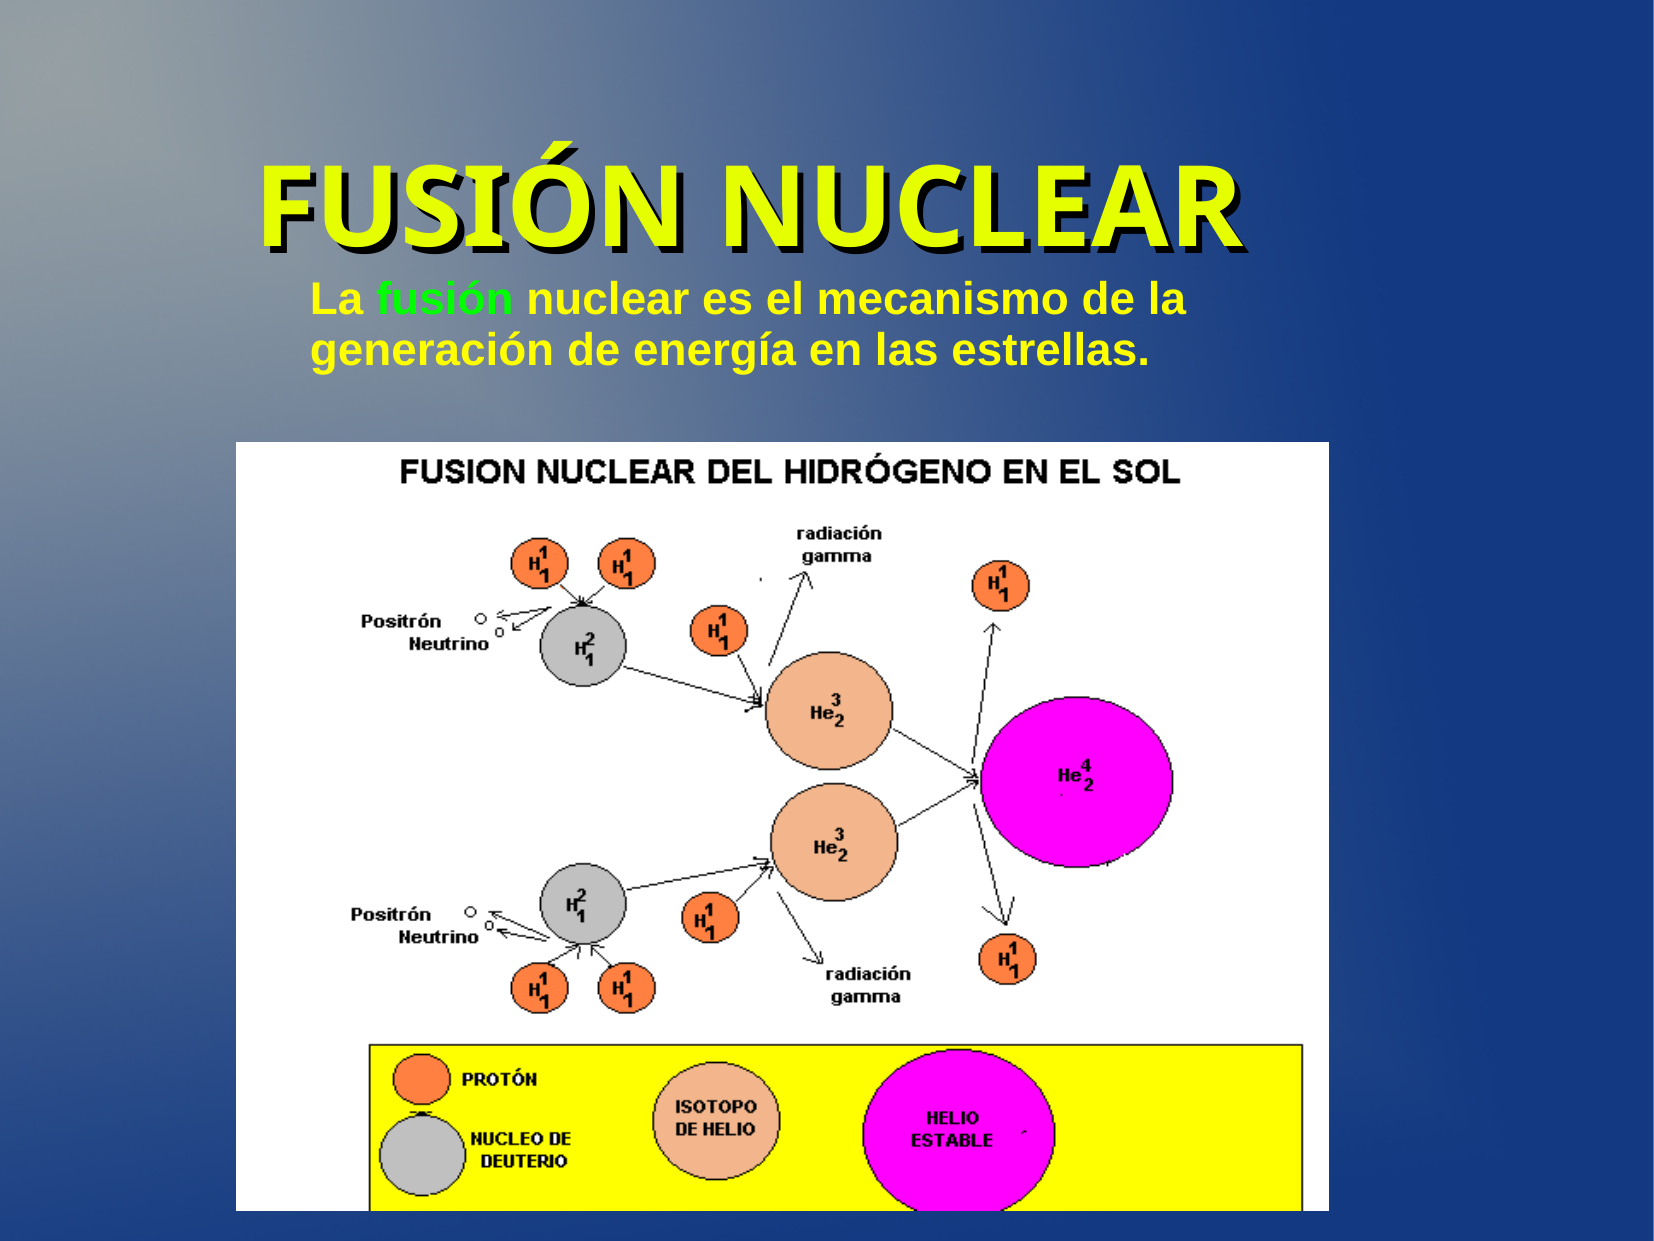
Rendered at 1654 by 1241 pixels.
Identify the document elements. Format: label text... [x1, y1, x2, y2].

picture [0, 0, 1654, 1241]
text_box La fusión nuclear es el mecanismo de la generación de energía en las estrellas. [295, 265, 1300, 433]
title FUSIÓN NUCLEAR [88, 108, 1439, 296]
